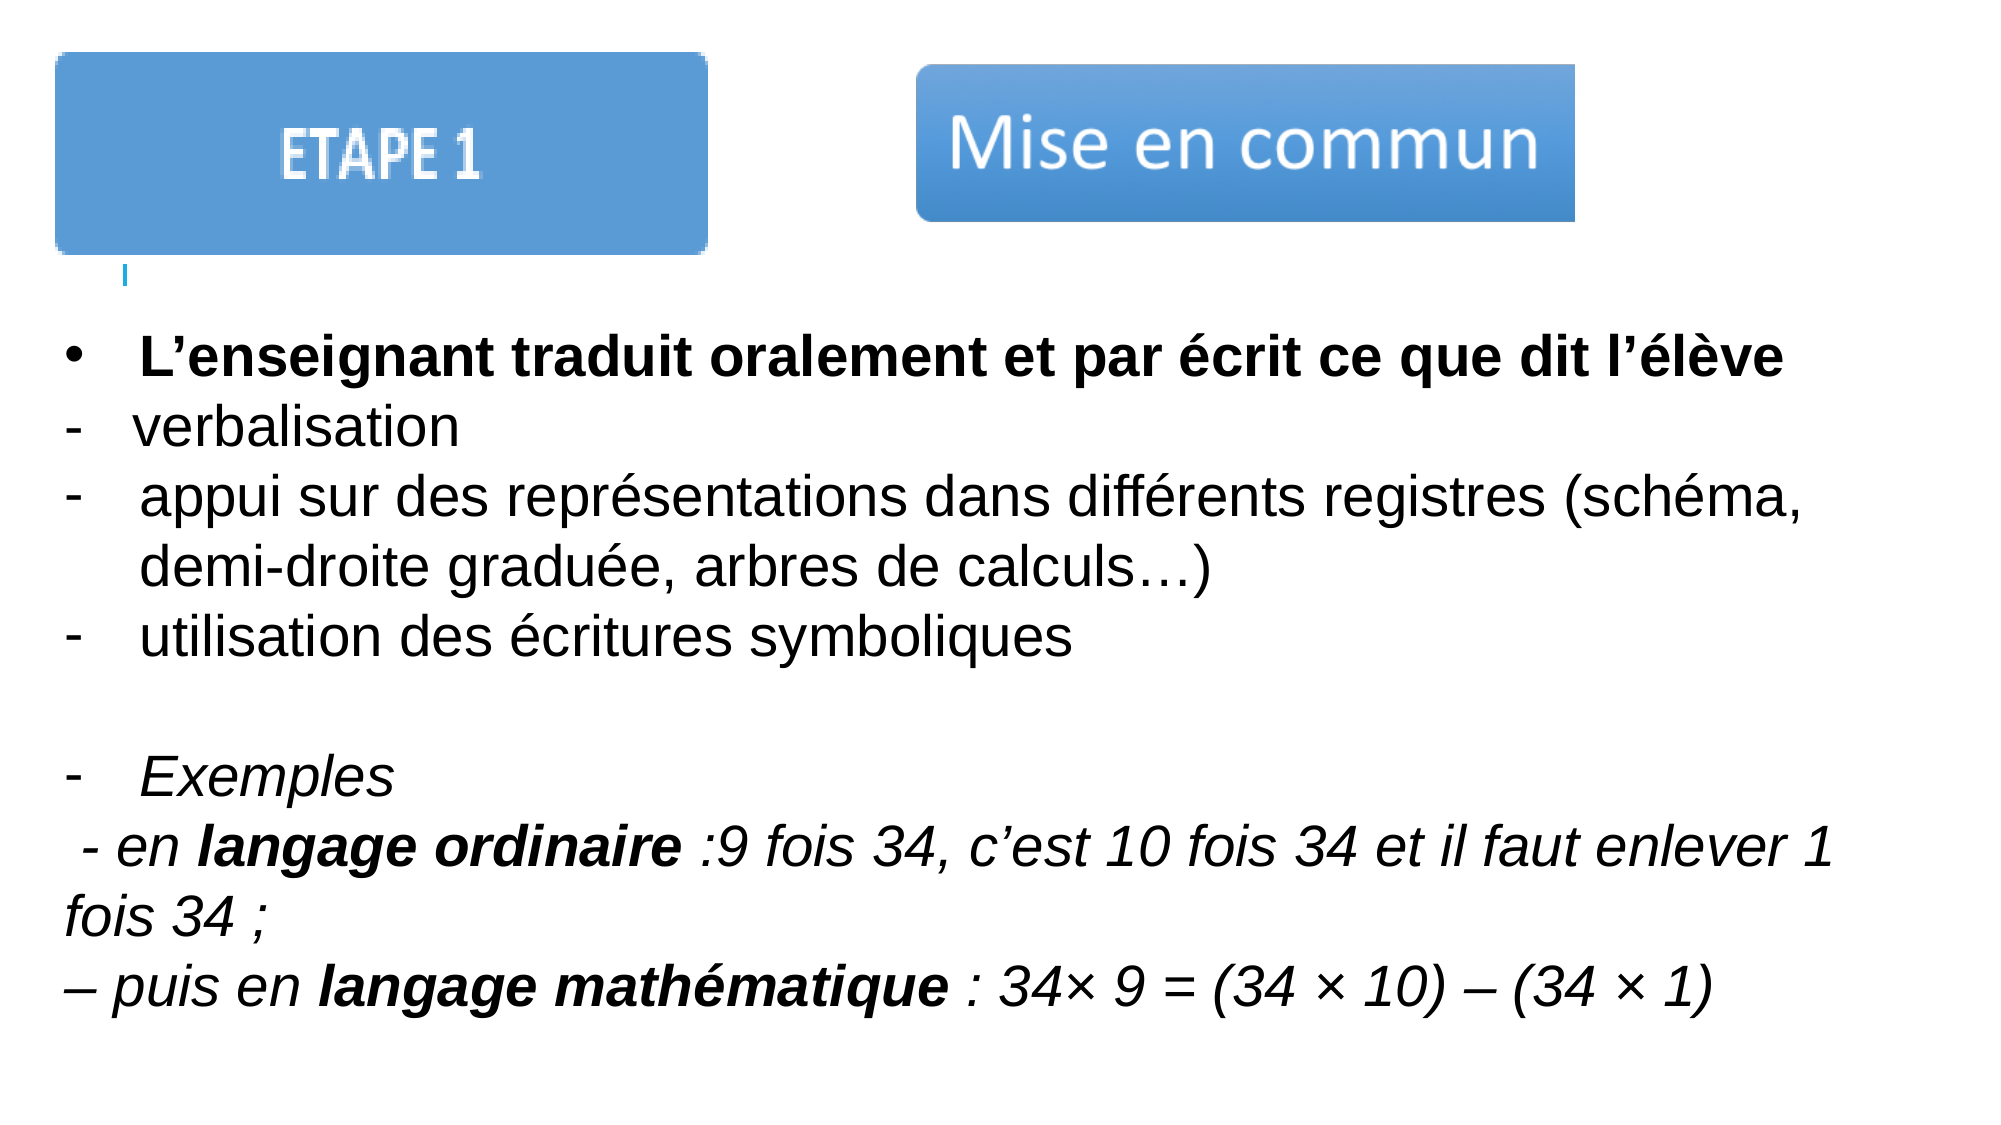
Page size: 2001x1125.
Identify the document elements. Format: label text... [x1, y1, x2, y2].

picture [49, 0, 763, 280]
picture [890, 49, 1575, 230]
text_box L’enseignant traduit oralement et par écrit ce que dit l’élève - verbalisation appui sur des représentations dans différents registres (schéma, demi-droite graduée, arbres de calculs…) utilisation des écritures symboliques Exemples - en langage ordinaire : 9 fois 34, c’est 10 fois 34 et il faut enlever 1 fois 34 ; – puis en langage mathématique : 34× 9 = (34 × 10) – (34 × 1) [49, 310, 1950, 1096]
